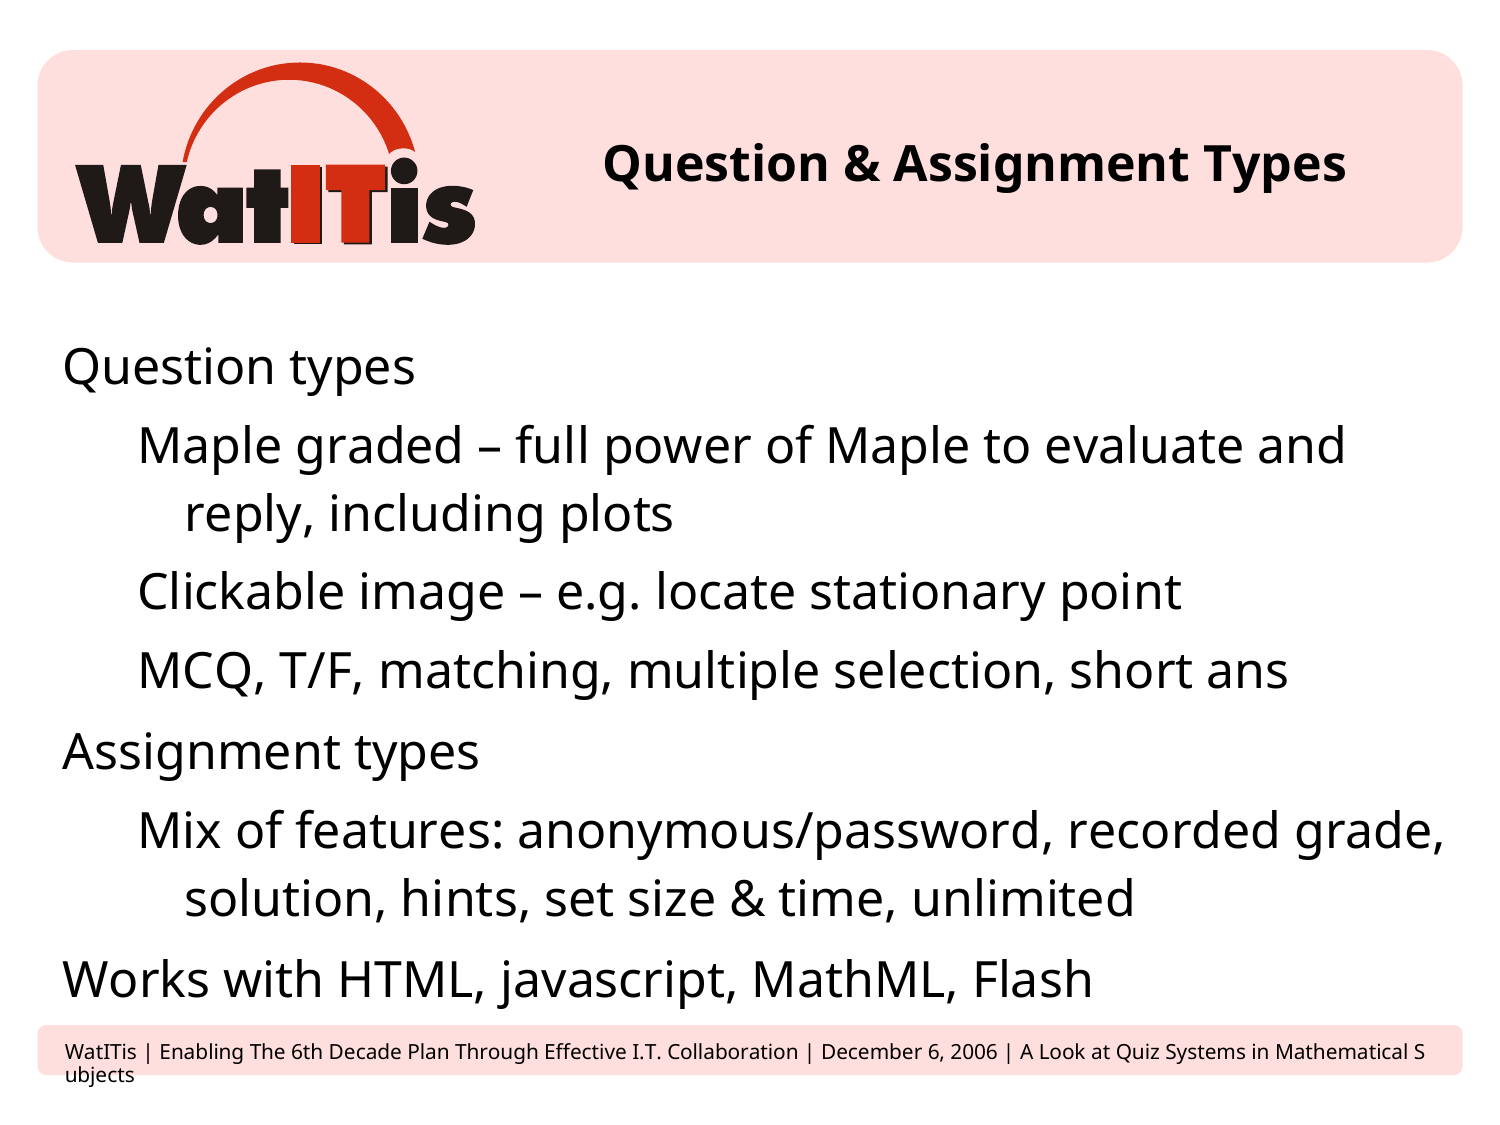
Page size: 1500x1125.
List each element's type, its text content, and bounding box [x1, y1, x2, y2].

title Question & Assignment Types [500, 69, 1450, 256]
list Question types Maple graded – full power of Maple to evaluate and reply, including plots Clickable image – e.g. locate stationary point MCQ, T/F, matching, multiple selection, short ans Assignment types Mix of features: anonymous/password, recorded grade, solution, hints, set size & time, unlimited Works with HTML, javascript, MathML, Flash [62, 330, 1450, 948]
